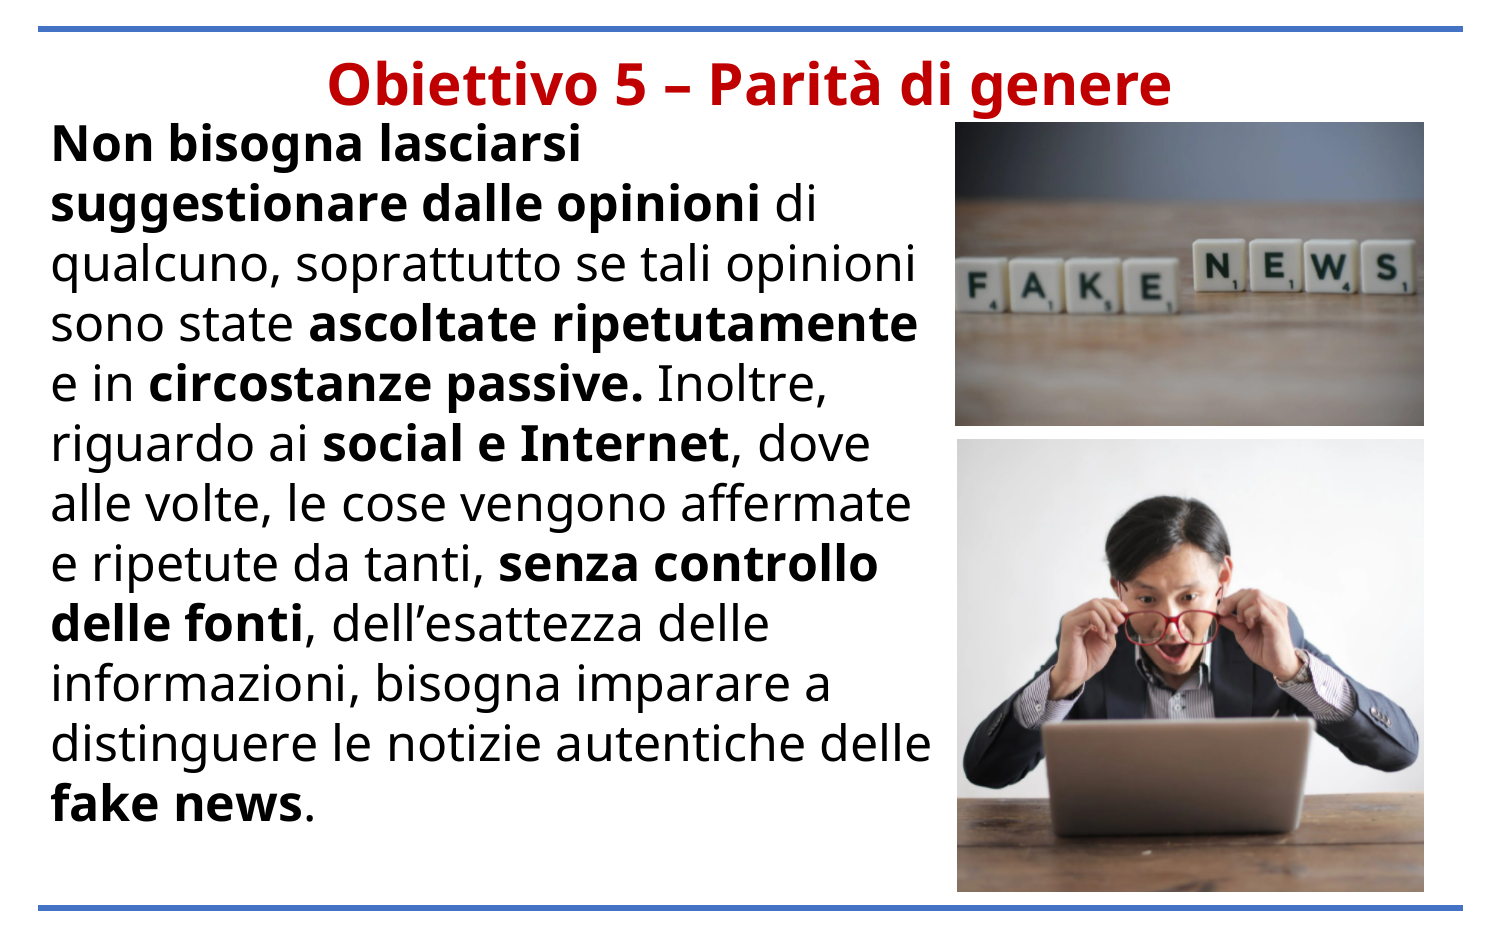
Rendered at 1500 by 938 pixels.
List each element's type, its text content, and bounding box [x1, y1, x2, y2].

picture [957, 439, 1424, 892]
picture [955, 122, 1424, 426]
title Obiettivo 5 – Parità di genere [0, 47, 1500, 104]
text_box Non bisogna lasciarsi suggestionare dalle opinioni di qualcuno, soprattutto se tali opinioni sono state ascoltate ripetutamente e in circostanze passive. Inoltre, riguardo ai social e Internet, dove alle volte, le cose vengono affermate e ripetute da tanti, senza controllo delle fonti, dell’esattezza delle informazioni, bisogna imparare a distinguere le notizie autentiche delle fake news. [35, 104, 956, 907]
